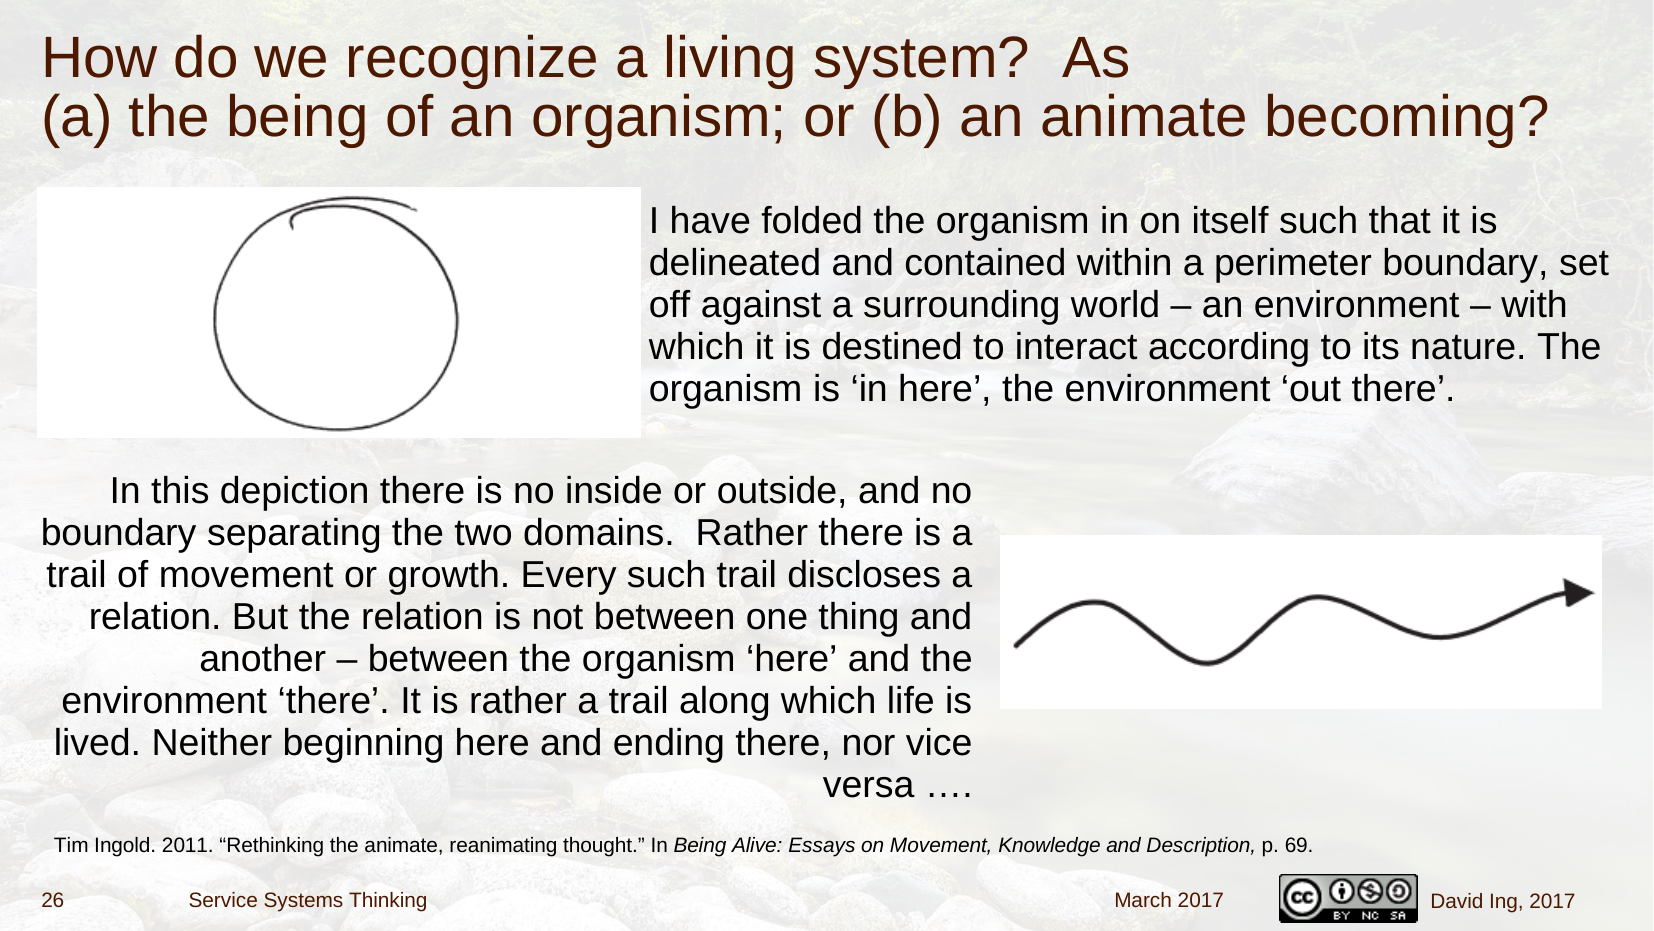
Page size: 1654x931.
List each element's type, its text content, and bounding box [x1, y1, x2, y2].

text_box I have folded the organism in on itself such that it is delineated and contained within a perimeter boundary, set off against a surrounding world – an environment – with which it is destined to interact according to its nature. The organism is ‘in here’, the environment ‘out there’. [634, 191, 1631, 424]
text_box Tim Ingold. 2011. “Rethinking the animate, reanimating thought.” In Being Alive: Essays on Movement, Knowledge and Description, p. 69. [39, 826, 1487, 864]
picture [0, 0, 1654, 931]
text_box In this depiction there is no inside or outside, and no boundary separating the two domains. Rather there is a trail of movement or growth. Every such trail discloses a relation. But the relation is not between one thing and another – between the organism ‘here’ and the environment ‘there’. It is rather a trail along which life is lived. Neither beginning here and ending there, nor vice versa …. [25, 462, 996, 810]
title How do we recognize a living system? As (a) the being of an organism; or (b) an animate becoming? [41, 30, 1613, 174]
